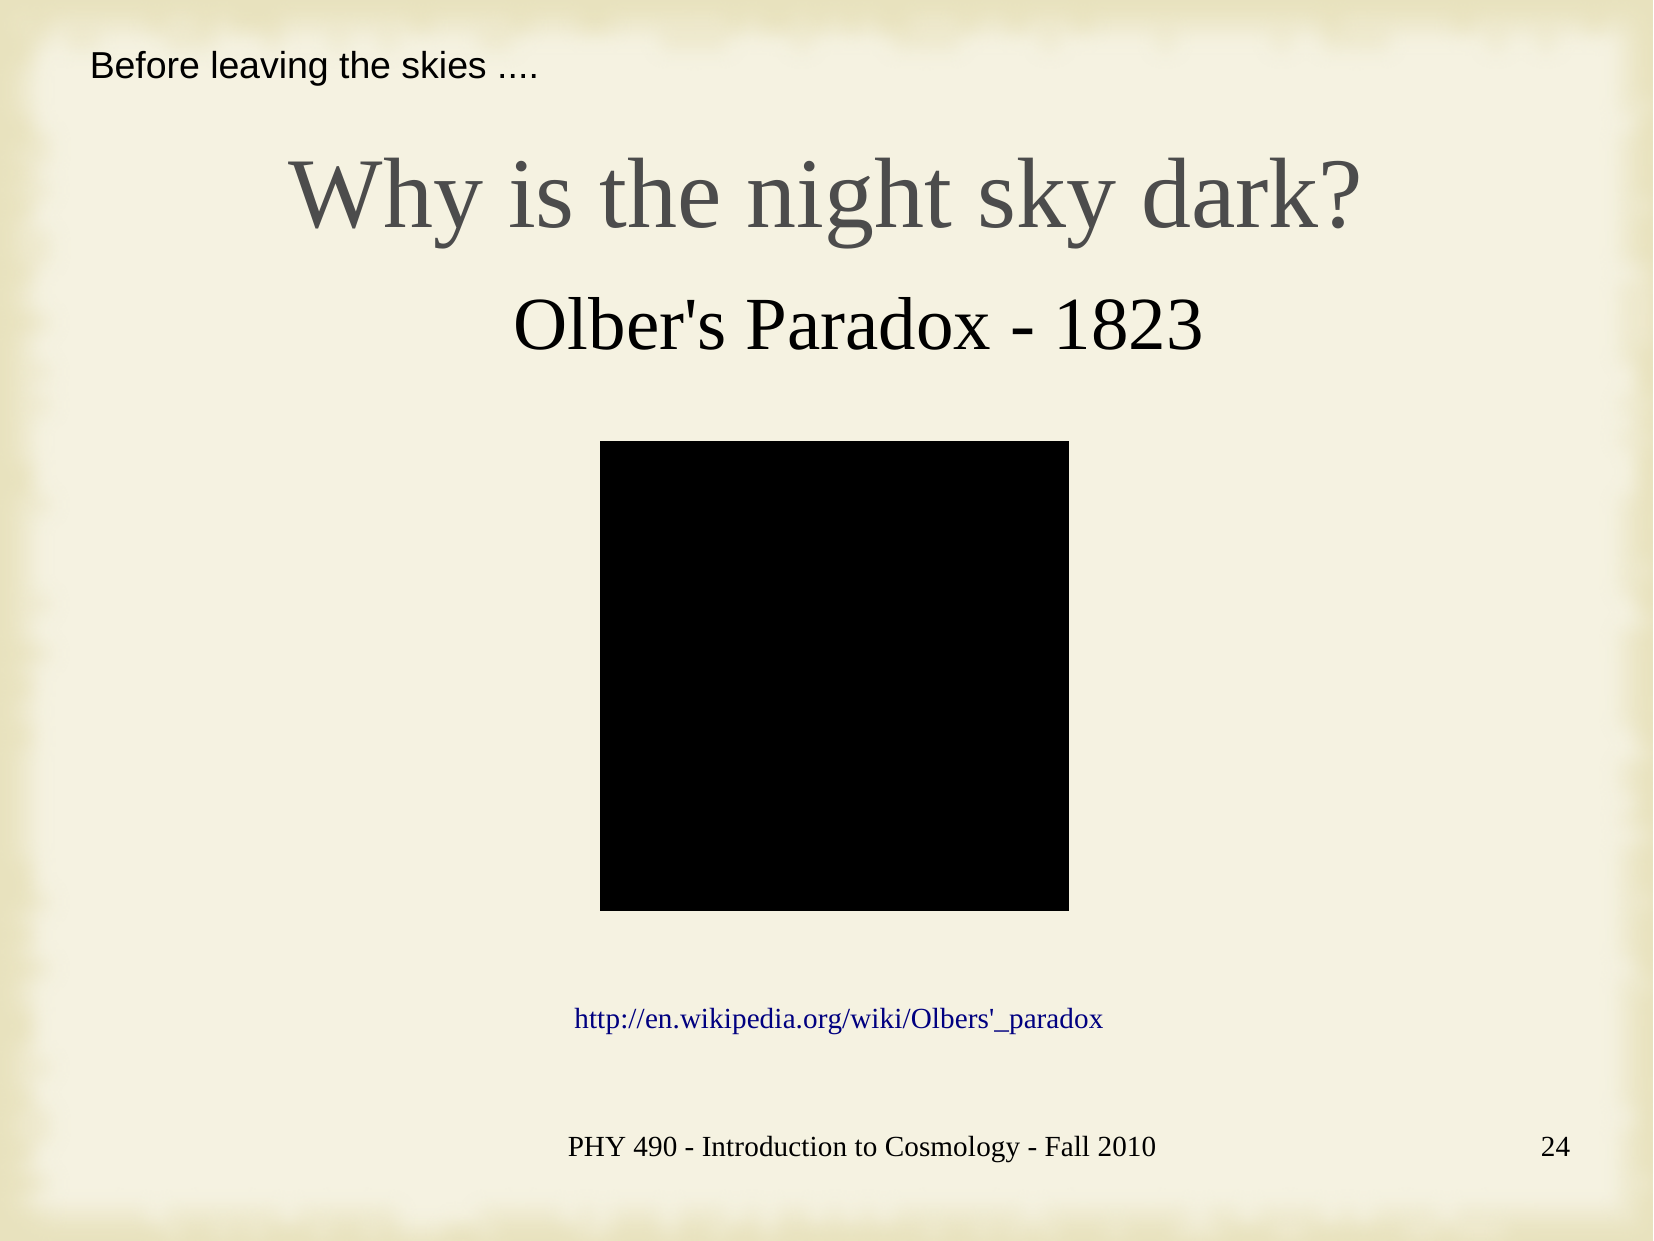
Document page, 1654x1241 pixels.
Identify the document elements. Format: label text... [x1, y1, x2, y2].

picture [0, 0, 1653, 1241]
text_box Before leaving the skies .... [75, 37, 565, 95]
text_box Olber's Paradox - 1823 [499, 275, 1250, 373]
title Why is the night sky dark? [82, 98, 1571, 291]
text_box http://en.wikipedia.org/wiki/Olbers'_paradox [559, 995, 1201, 1053]
